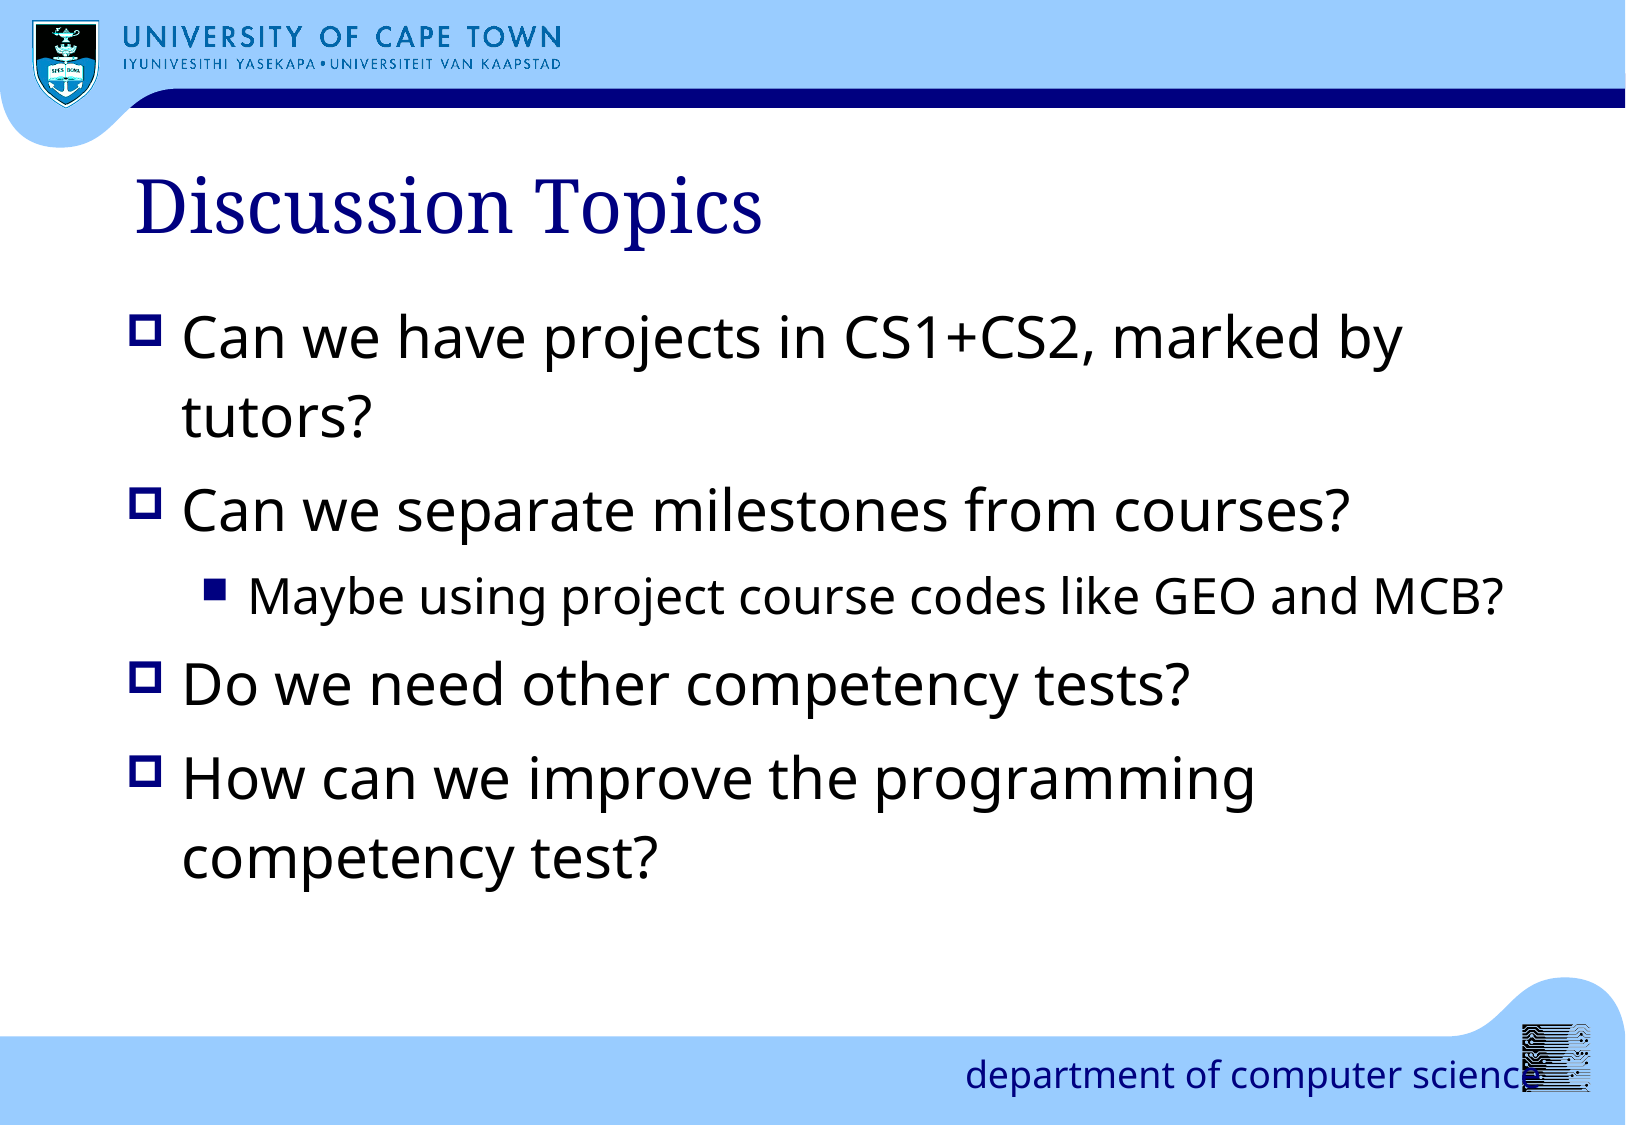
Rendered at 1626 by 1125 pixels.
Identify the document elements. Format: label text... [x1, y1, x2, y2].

list Can we have projects in CS1+CS2, marked by tutors? Can we separate milestones from courses? Maybe using project course codes like GEO and MCB? Do we need other competency tests? How can we improve the programming competency test? [125, 296, 1570, 1039]
picture [1522, 1024, 1591, 1092]
picture [120, 23, 563, 71]
picture [32, 20, 100, 109]
title Discussion Topics [134, 140, 1571, 268]
picture [1526, 1070, 1536, 1076]
